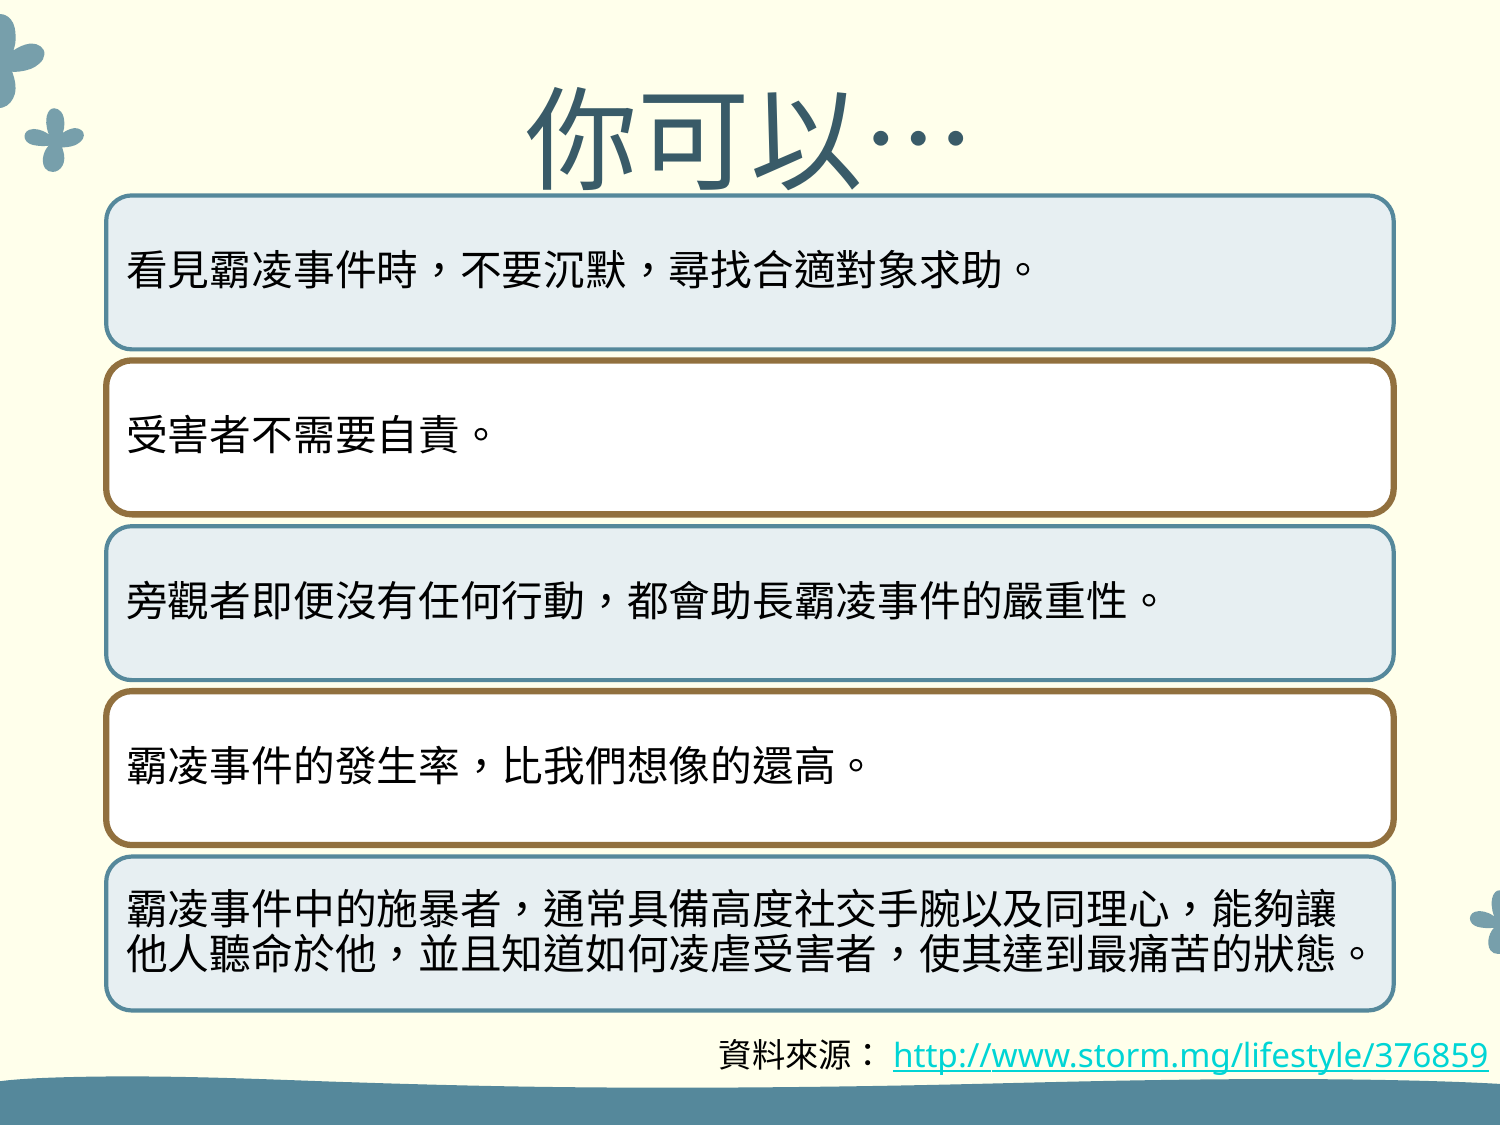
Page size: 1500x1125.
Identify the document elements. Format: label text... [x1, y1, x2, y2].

text_box 霸凌事件的發生率，比我們想像的還高。 [106, 691, 1394, 846]
text_box [0, 14, 45, 108]
text_box 旁觀者即便沒有任何行動，都會助長霸凌事件的嚴重性。 [106, 526, 1394, 681]
text_box 看見霸凌事件時，不要沉默，尋找合適對象求助。 [106, 195, 1394, 350]
text_box 受害者不需要自責。 [106, 360, 1394, 515]
title 你可以… [75, 42, 1425, 231]
text_box 霸凌事件中的施暴者，通常具備高度社交手腕以及同理心，能夠讓他人聽命於他，並且知道如何凌虐受害者，使其達到最痛苦的狀態。 [106, 856, 1394, 1011]
text_box [0, 1076, 1500, 1125]
text_box 資料來源：http://www.storm.mg/lifestyle/376859 [704, 1026, 1500, 1087]
text_box [24, 108, 84, 172]
text_box [1469, 890, 1500, 954]
